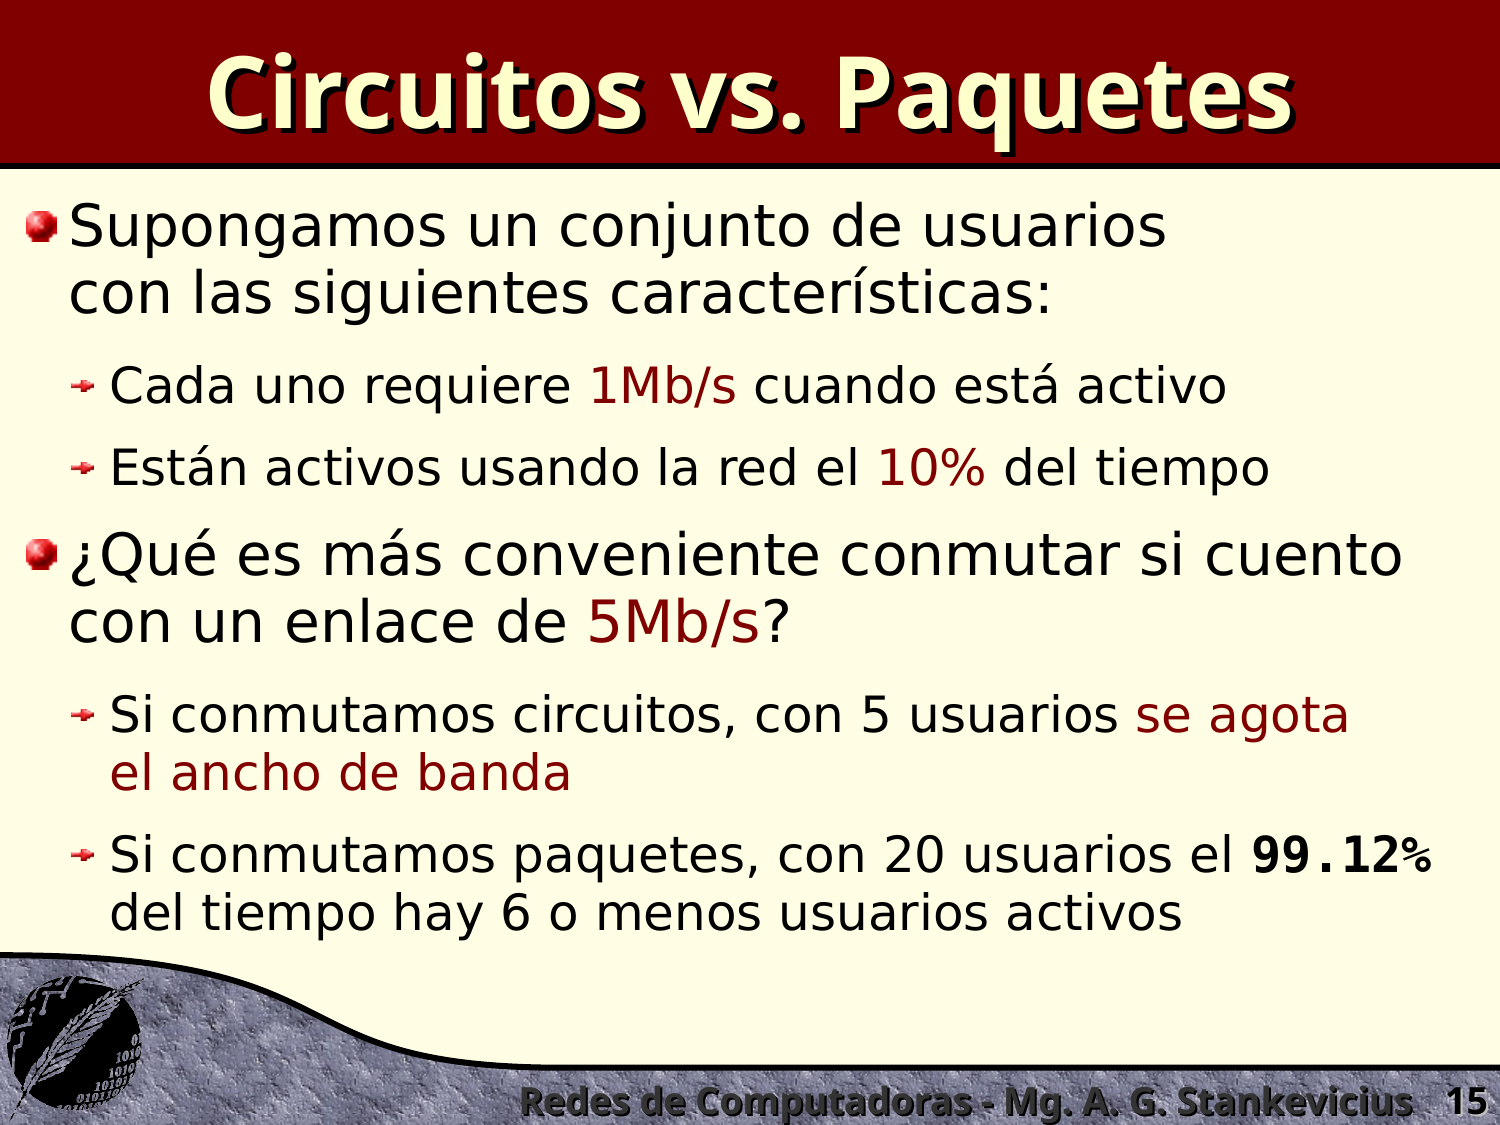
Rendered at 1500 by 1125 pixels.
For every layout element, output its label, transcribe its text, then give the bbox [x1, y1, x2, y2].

title Circuitos vs. Paquetes [15, 5, 1485, 160]
picture [1047, 1100, 1054, 1110]
list Supongamos un conjunto de usuarios con las siguientes características: Cada uno requiere 1Mb/s cuando está activo Están activos usando la red el 10% del tiempo ¿Qué es más conveniente conmutar si cuento con un enlace de 5Mb/s? Si conmutamos circuitos, con 5 usuarios se agota el ancho de banda Si conmutamos paquetes, con 20 usuarios el 99.12% del tiempo hay 6 o menos usuarios activos [11, 192, 1486, 943]
picture [0, 959, 1500, 1125]
picture [790, 1100, 795, 1110]
